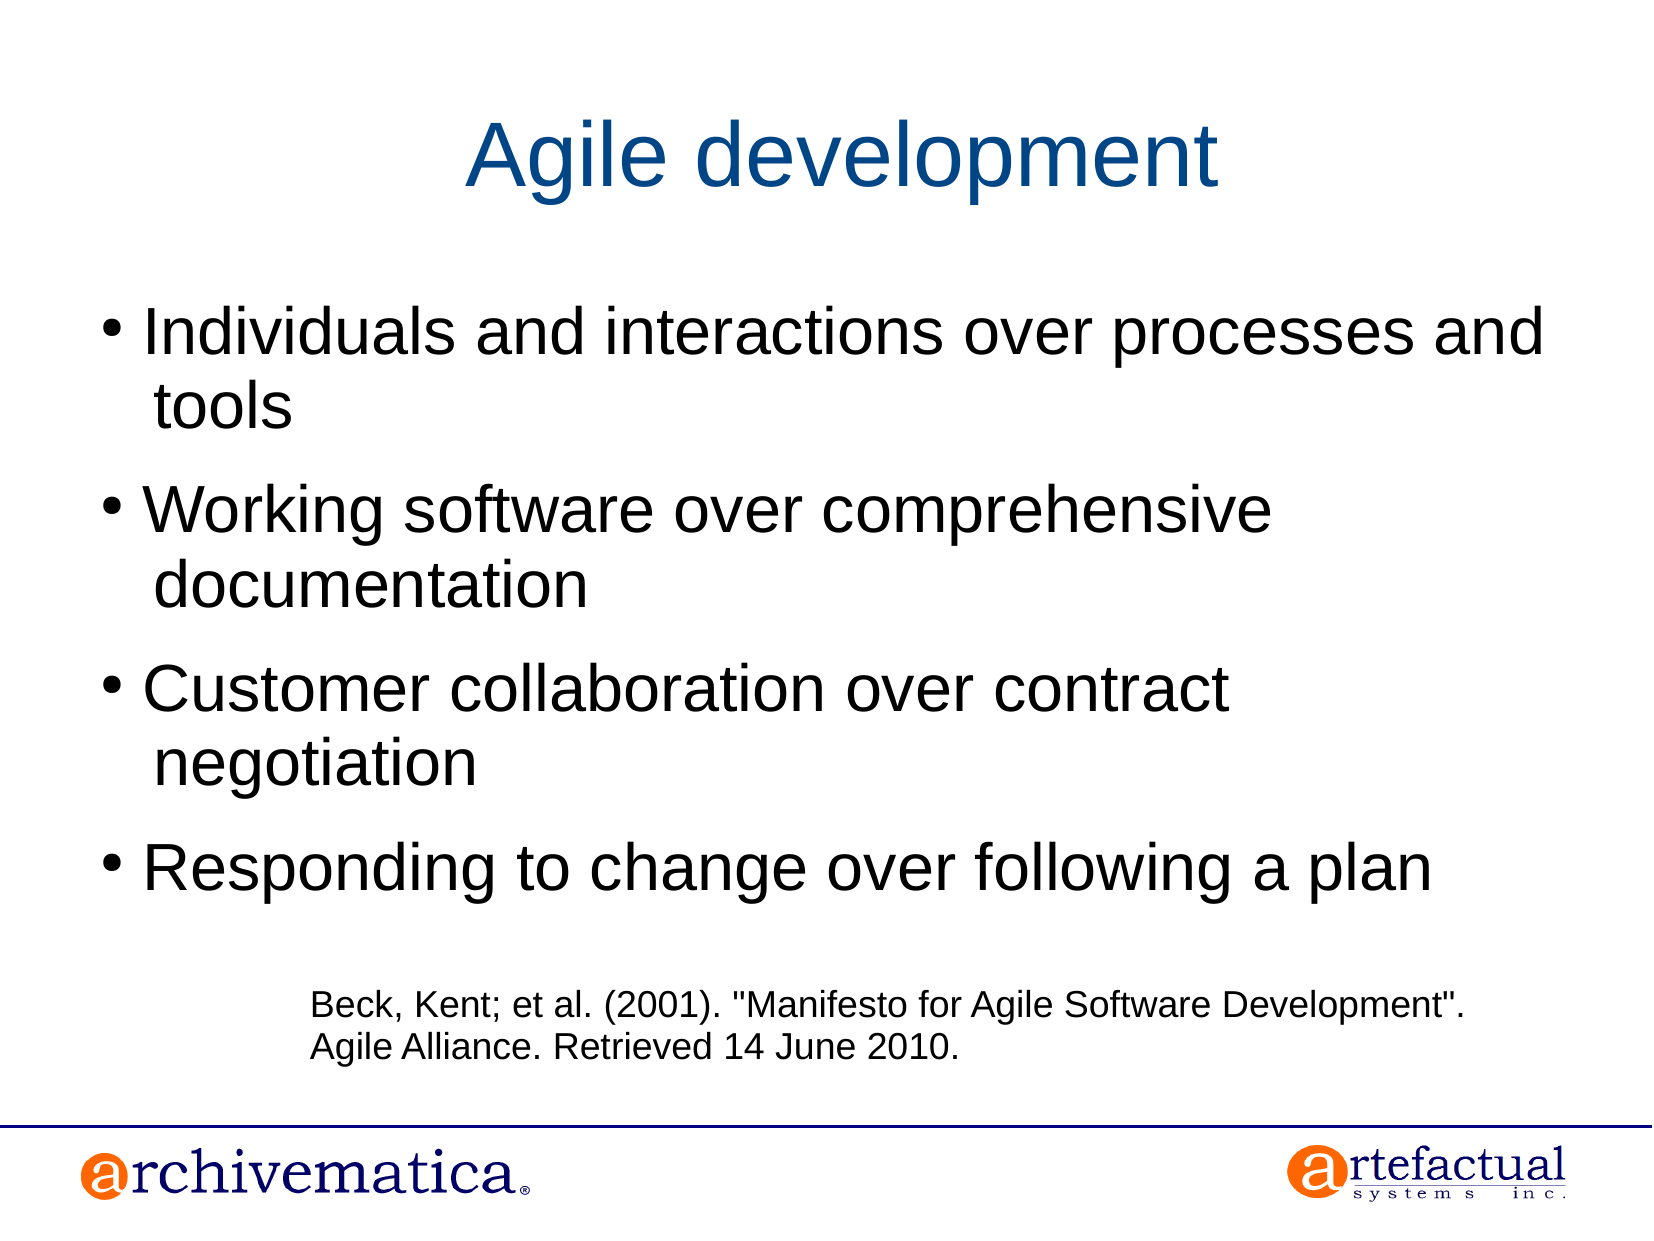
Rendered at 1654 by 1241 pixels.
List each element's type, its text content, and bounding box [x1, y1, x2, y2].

text_box Beck, Kent; et al. (2001). "Manifesto for Agile Software Development". Agile Alliance. Retrieved 14 June 2010. [295, 973, 1566, 1073]
picture [81, 1133, 531, 1216]
picture [1280, 1137, 1577, 1209]
title Agile development [82, 49, 1571, 257]
list Individuals and interactions over processes and tools Working software over comprehensive documentation Customer collaboration over contract negotiation Responding to change over following a plan [82, 290, 1571, 1010]
